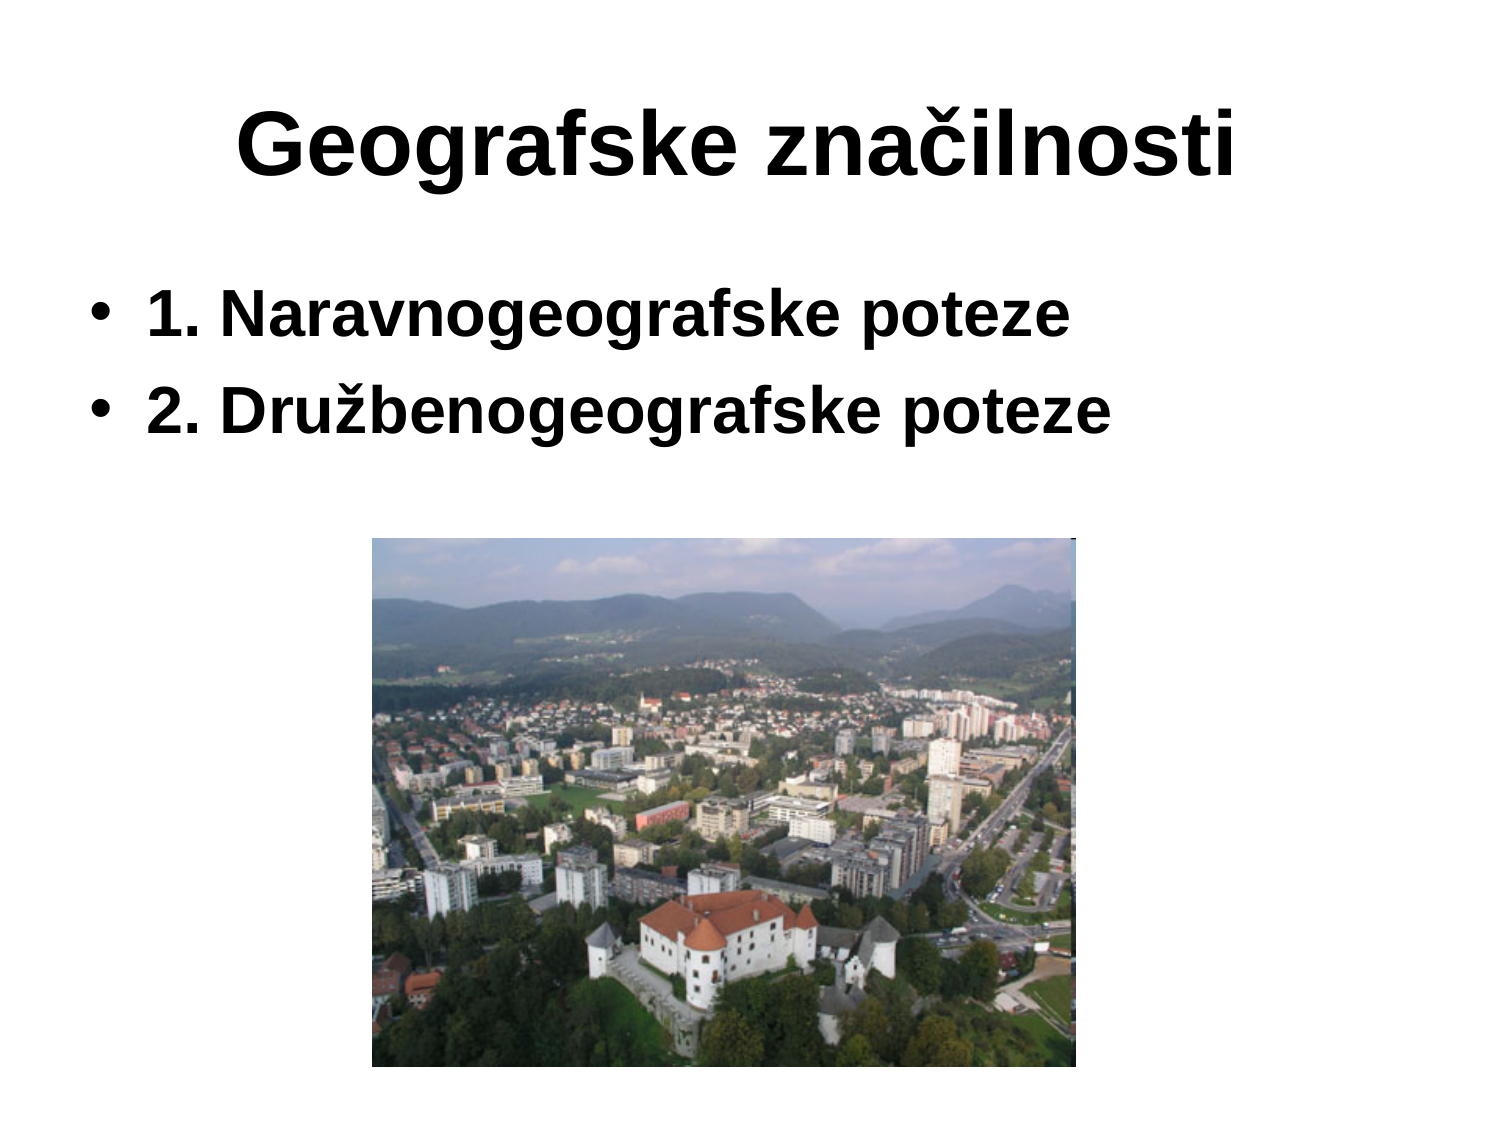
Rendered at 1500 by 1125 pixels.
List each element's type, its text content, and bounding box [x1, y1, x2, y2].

title Geografske značilnosti [75, 45, 1426, 233]
picture [372, 538, 1076, 1067]
list 1. Naravnogeografske poteze 2. Družbenogeografske poteze [75, 262, 1426, 1006]
